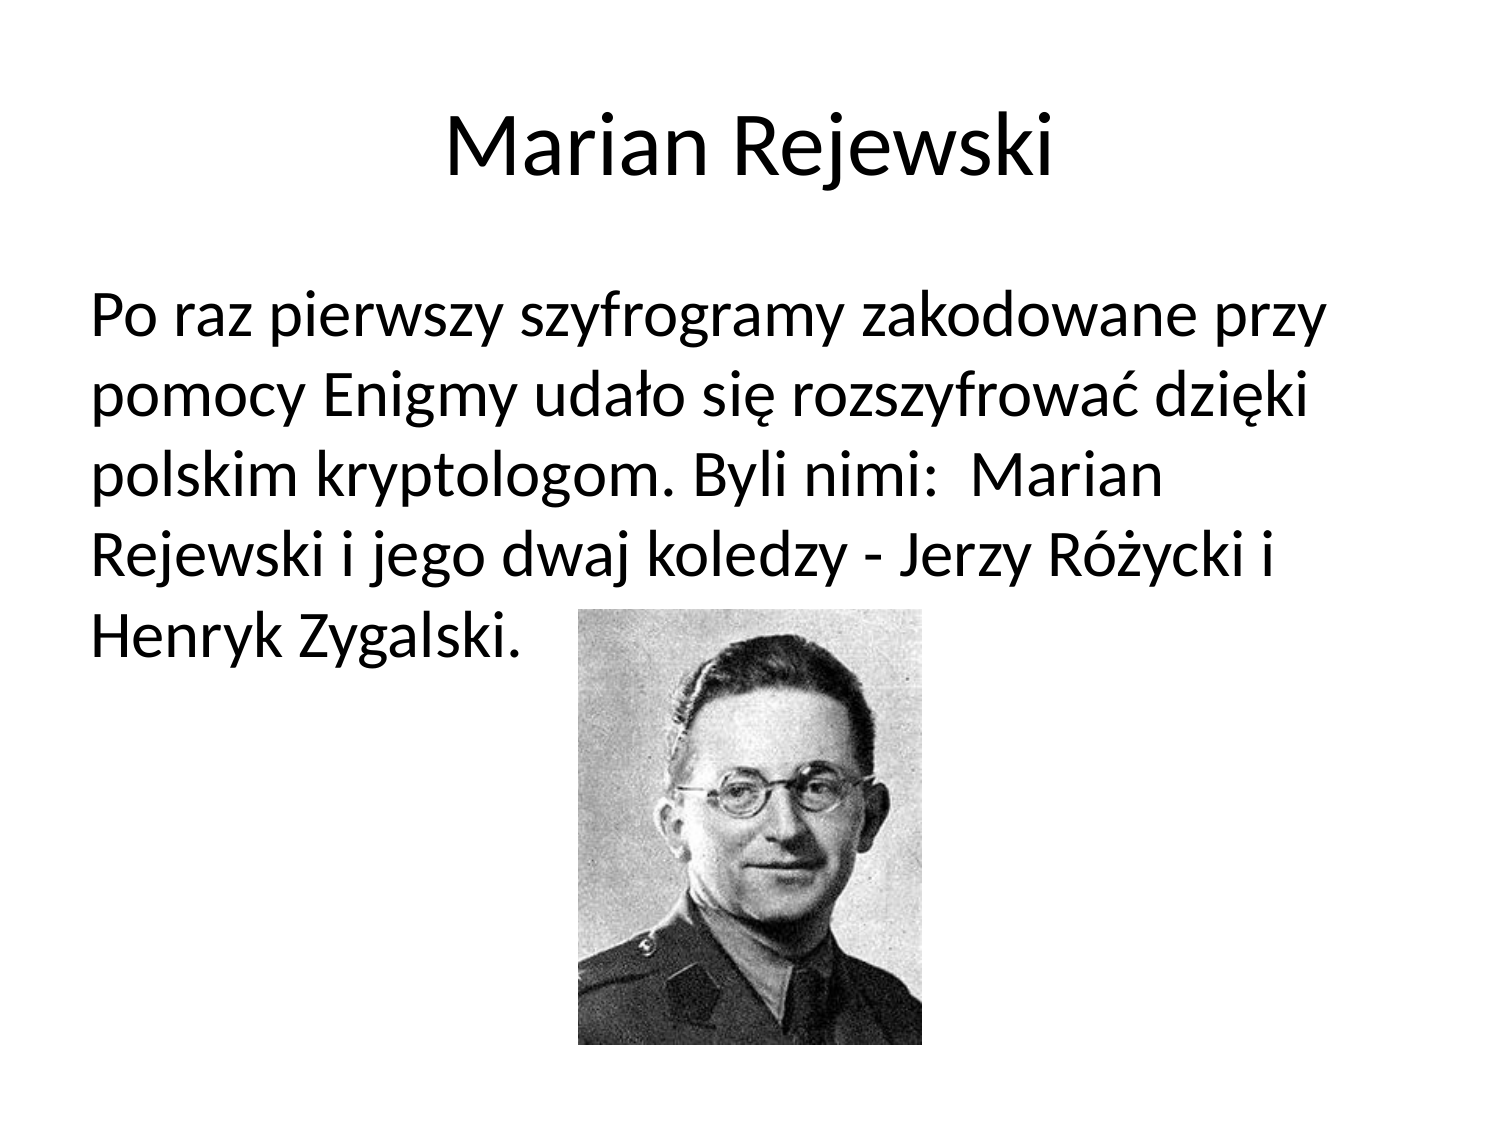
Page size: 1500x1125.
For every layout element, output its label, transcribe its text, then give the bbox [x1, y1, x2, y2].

title Marian Rejewski [75, 45, 1426, 233]
list Po raz pierwszy szyfrogramy zakodowane przy pomocy Enigmy udało się rozszyfrować dzięki polskim kryptologom. Byli nimi: Marian Rejewski i jego dwaj koledzy - Jerzy Różycki i Henryk Zygalski. [75, 262, 1426, 1005]
picture [578, 609, 922, 1045]
